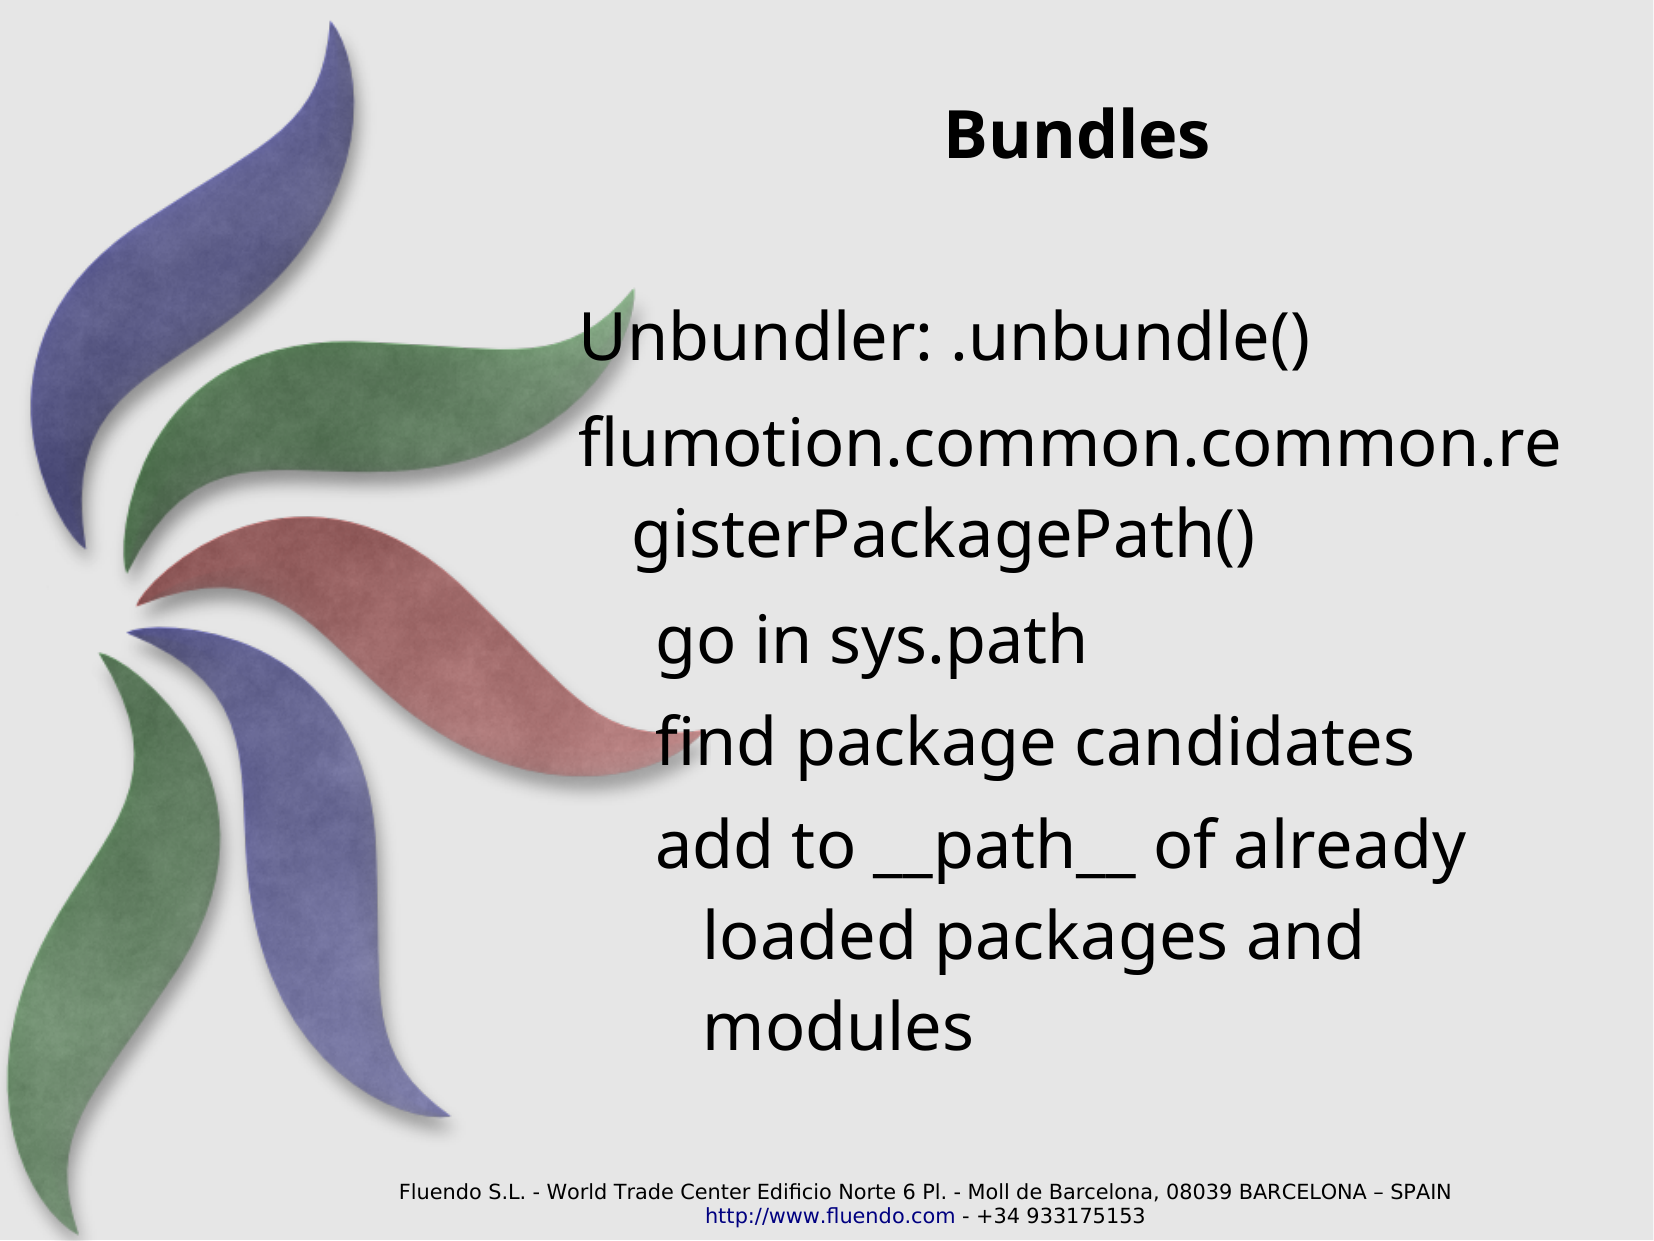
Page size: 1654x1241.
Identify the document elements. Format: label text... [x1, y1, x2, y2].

picture [0, 0, 711, 1241]
list Unbundler: .unbundle() flumotion.common.common.registerPackagePath() go in sys.path find package candidates add to __path__ of already loaded packages and modules [560, 236, 1595, 1123]
title Bundles [560, 58, 1595, 207]
